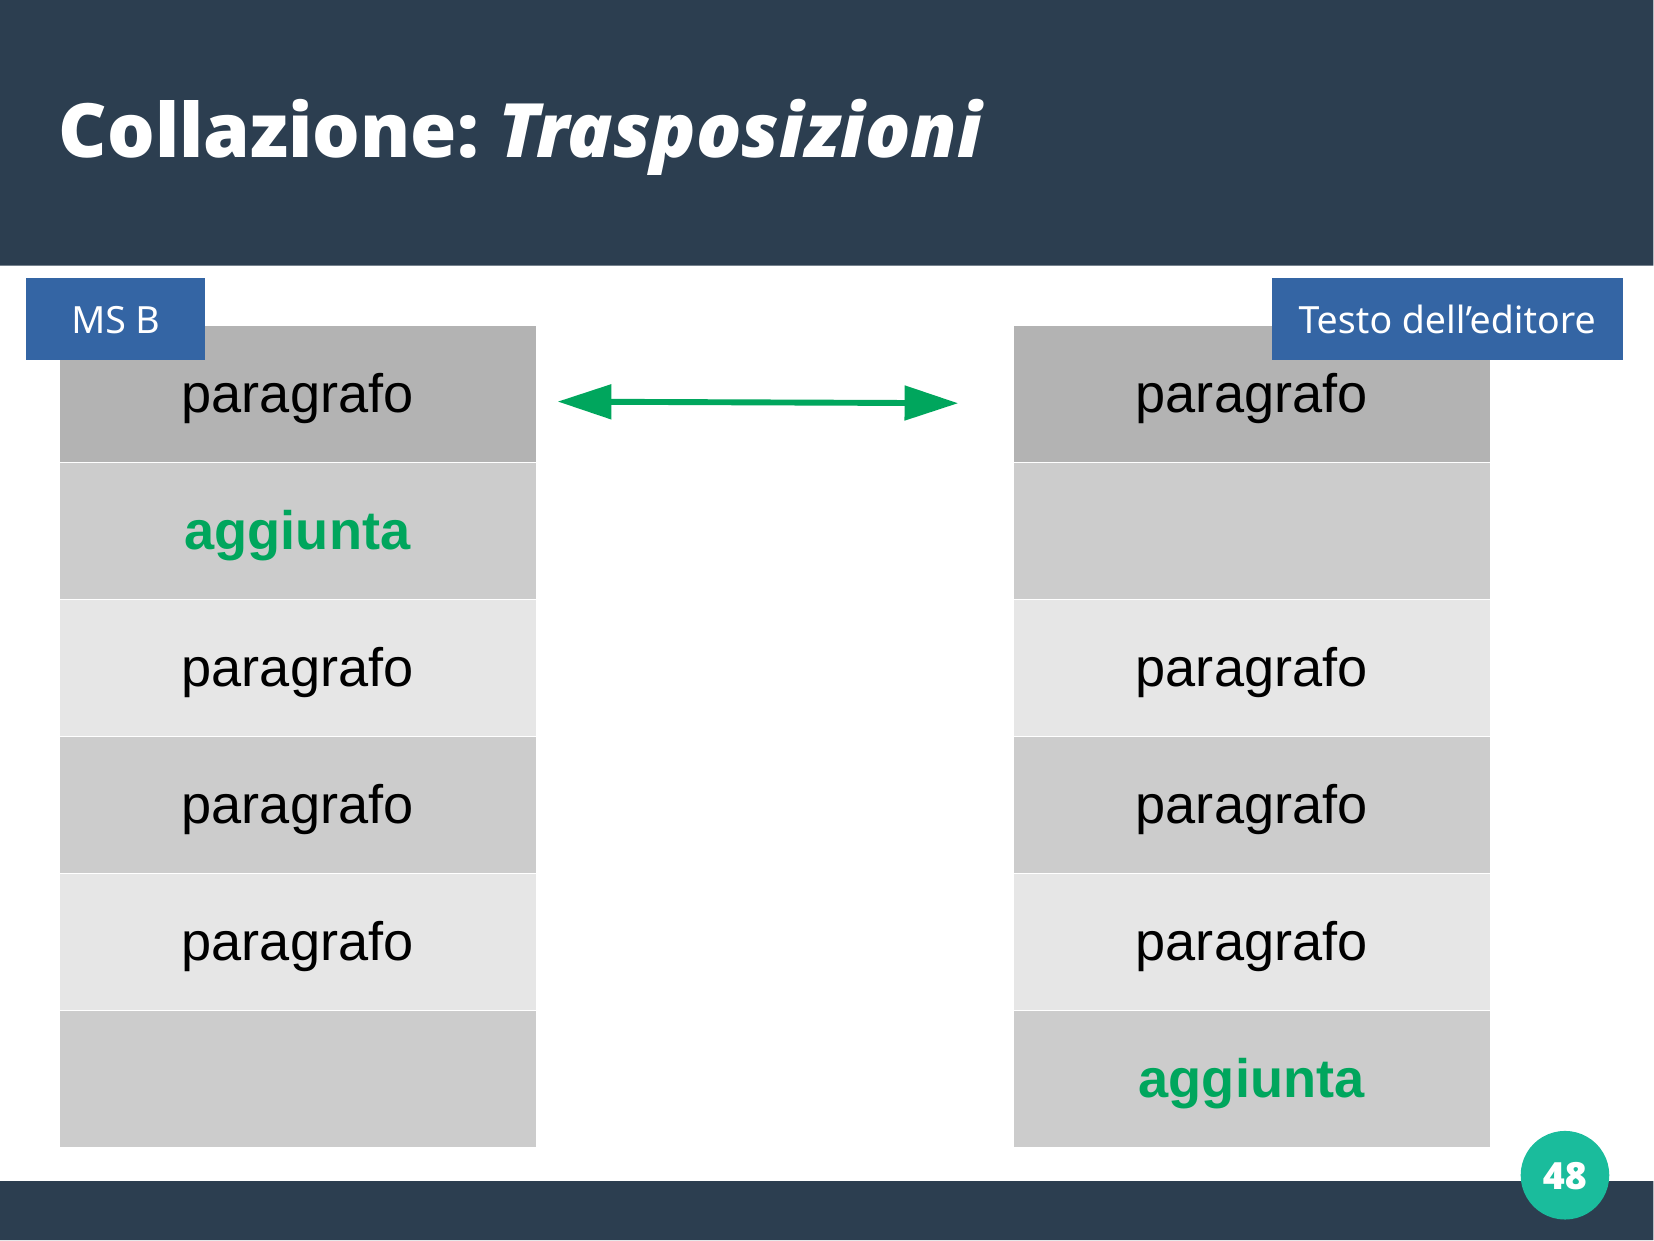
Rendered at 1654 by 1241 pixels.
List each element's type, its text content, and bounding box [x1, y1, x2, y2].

text_box MS B [26, 278, 205, 360]
table_cell [537, 463, 1013, 599]
table_cell [537, 1011, 1013, 1147]
table_cell paragrafo [1014, 874, 1490, 1010]
table_cell paragrafo [1014, 600, 1490, 736]
table_cell paragrafo [60, 874, 536, 1010]
text_box Testo dell’editore [1272, 278, 1623, 360]
table_cell aggiunta [1014, 1011, 1490, 1147]
table_header paragrafo [1014, 326, 1490, 462]
table_header [537, 326, 1013, 462]
table_cell [537, 600, 1013, 736]
table_cell paragrafo [60, 737, 536, 873]
table_cell [537, 737, 1013, 873]
table_header paragrafo [60, 326, 536, 462]
table_cell paragrafo [60, 600, 536, 736]
title Collazione: Trasposizioni [59, 49, 1595, 207]
table_cell aggiunta [60, 463, 536, 599]
table_cell [1014, 463, 1490, 599]
table_cell paragrafo [1014, 737, 1490, 873]
table_cell [60, 1011, 536, 1147]
table_cell [537, 874, 1013, 1010]
